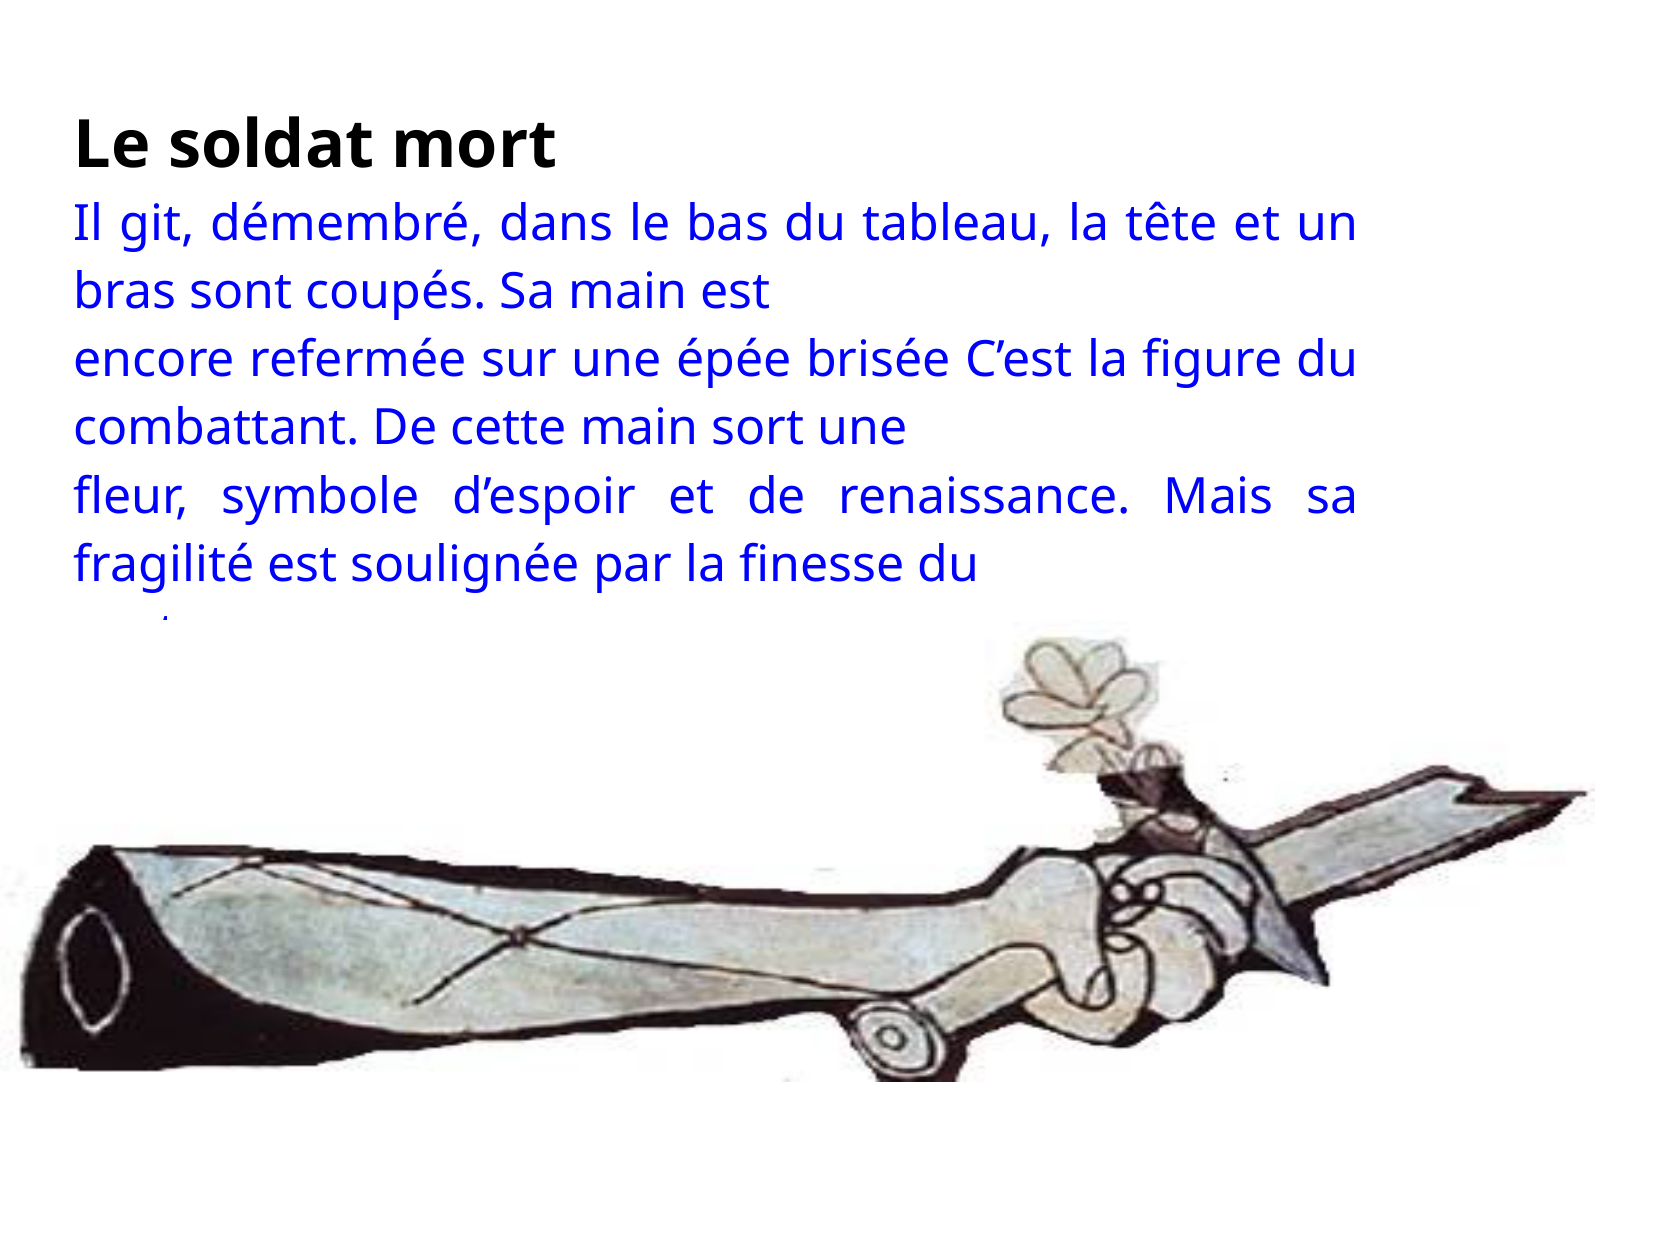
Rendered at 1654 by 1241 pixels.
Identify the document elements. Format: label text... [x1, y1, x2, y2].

text_box Le soldat mort Il git, démembré, dans le bas du tableau, la tête et un bras sont coupés. Sa main est encore refermée sur une épée brisée C’est la figure du combattant. De cette main sort une fleur, symbole d’espoir et de renaissance. Mais sa fragilité est soulignée par la finesse du contour. [59, 88, 1418, 620]
picture [0, 620, 1595, 1082]
